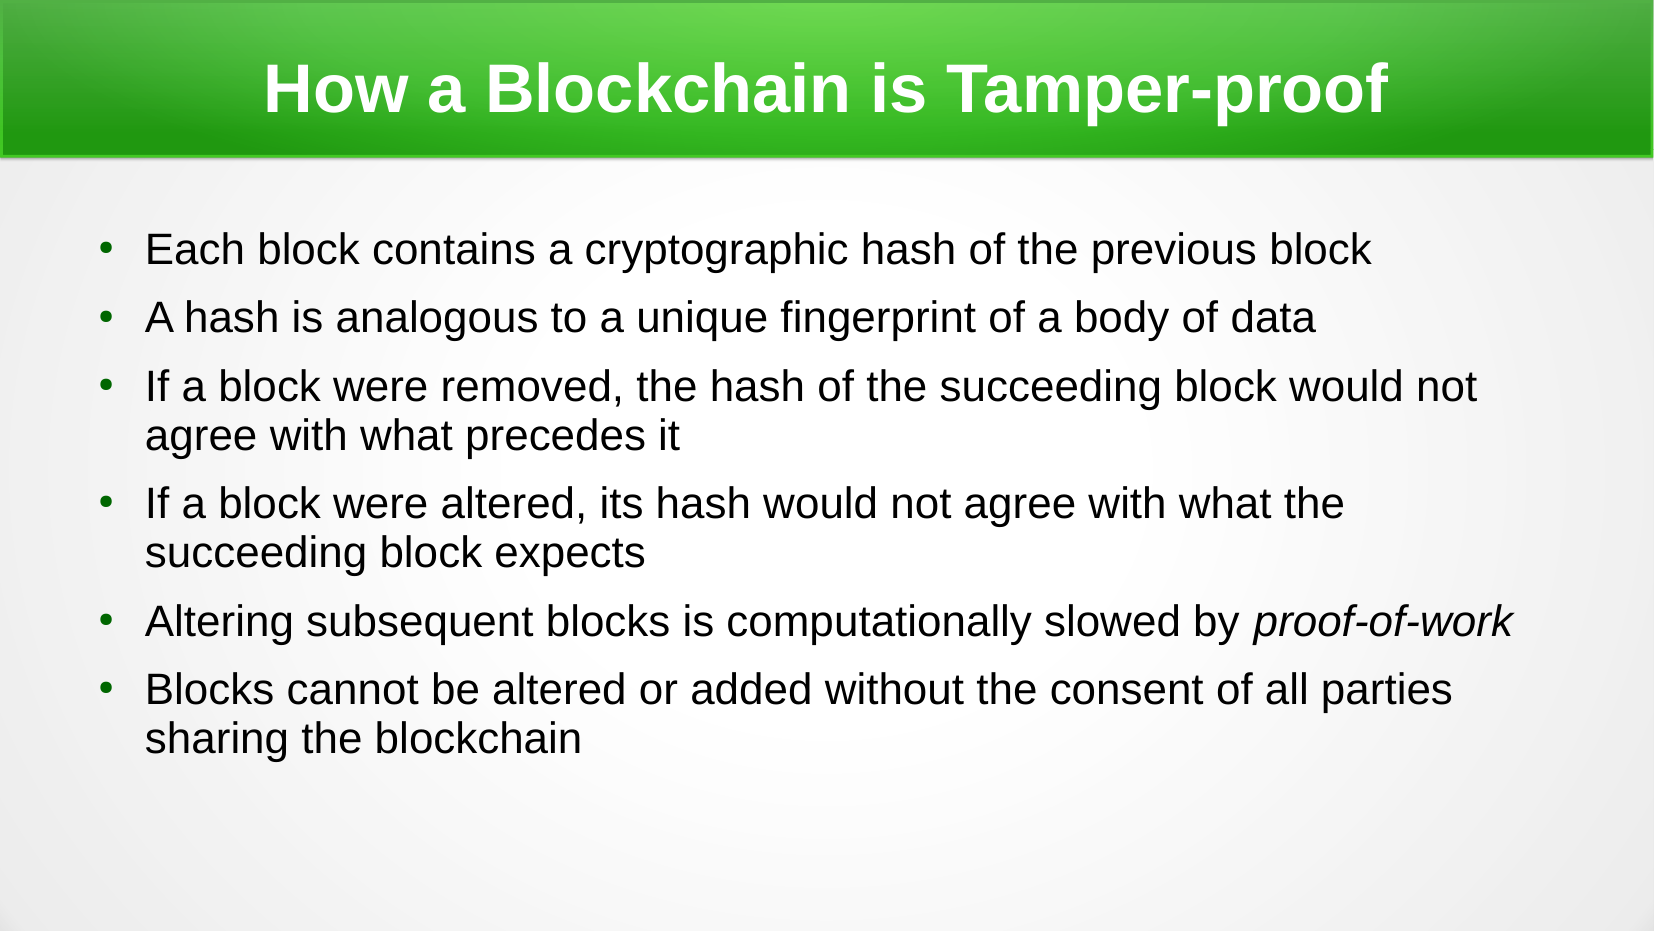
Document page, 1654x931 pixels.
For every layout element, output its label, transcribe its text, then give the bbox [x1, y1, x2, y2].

title How a Blockchain is Tamper-proof [82, 35, 1571, 142]
list Each block contains a cryptographic hash of the previous block A hash is analogous to a unique fingerprint of a body of data If a block were removed, the hash of the succeeding block would not agree with what precedes it If a block were altered, its hash would not agree with what the succeeding block expects Altering subsequent blocks is computationally slowed by proof-of-work Blocks cannot be altered or added without the consent of all parties sharing the blockchain [82, 224, 1571, 764]
